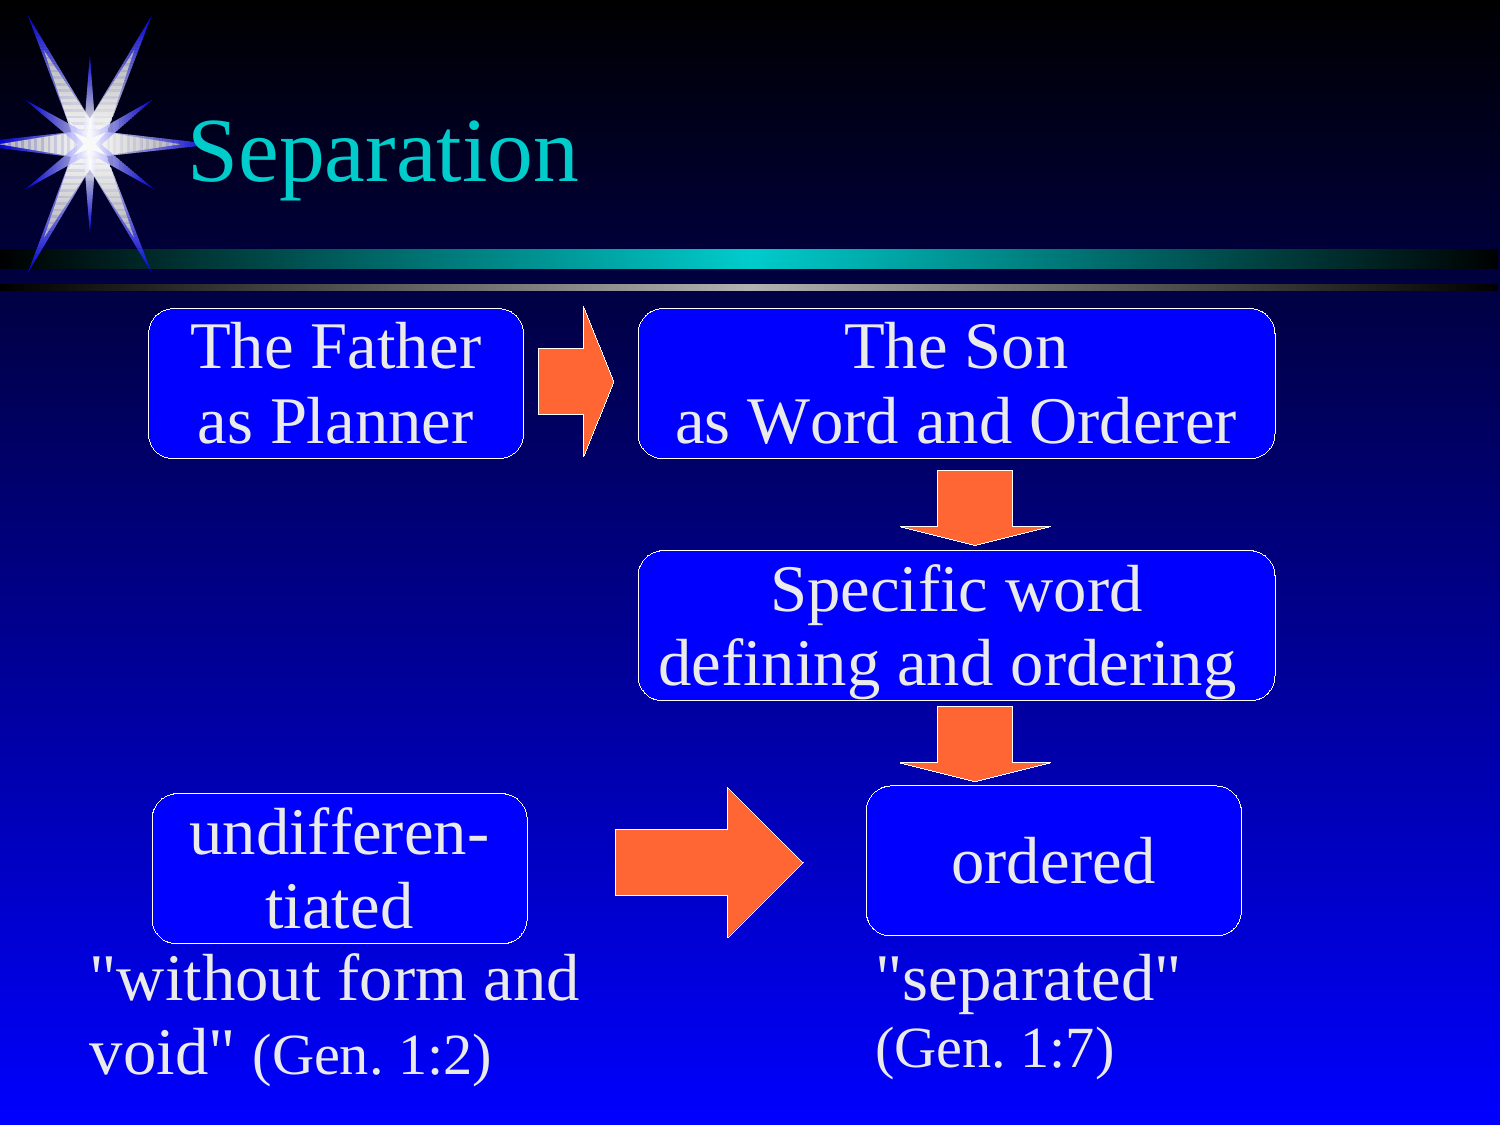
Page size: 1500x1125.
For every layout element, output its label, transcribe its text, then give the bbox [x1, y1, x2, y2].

text_box The Father as Planner [148, 308, 524, 459]
text_box Specific word defining and ordering [638, 550, 1276, 701]
text_box "separated" (Gen. 1:7) [860, 933, 1423, 1088]
text_box undifferen- tiated [152, 793, 528, 933]
text_box ordered [866, 785, 1242, 933]
title Separation [187, 63, 1463, 237]
text_box [538, 306, 614, 457]
text_box The Son as Word and Orderer [638, 308, 1276, 459]
text_box [900, 470, 1051, 546]
text_box [900, 706, 1051, 782]
text_box "without form and void" (Gen. 1:2) [75, 933, 638, 1097]
text_box [615, 787, 804, 938]
